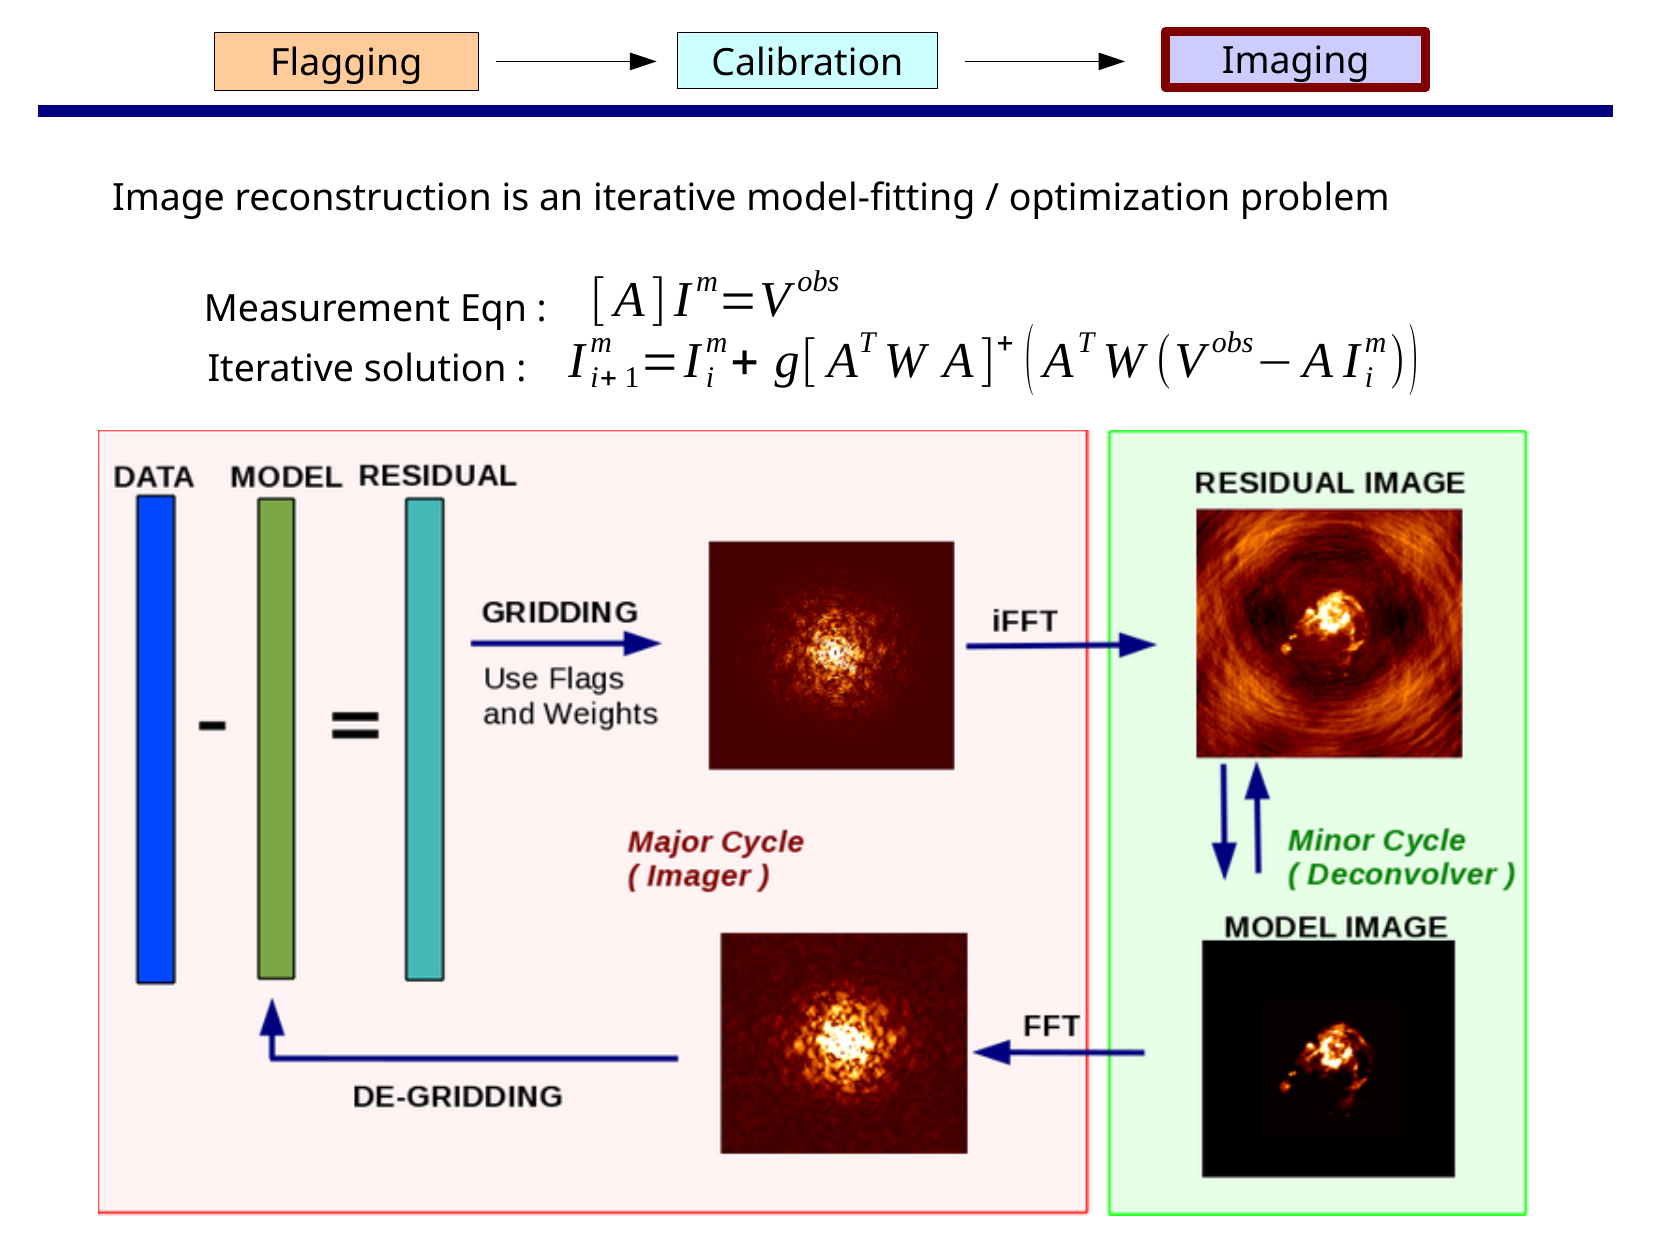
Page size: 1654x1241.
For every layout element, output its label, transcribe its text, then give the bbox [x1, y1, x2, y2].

text_box Iterative solution : [192, 334, 581, 405]
text_box Calibration [677, 32, 938, 89]
text_box Measurement Eqn : [189, 274, 579, 377]
text_box Imaging [1165, 31, 1426, 88]
text_box Image reconstruction is an iterative model-fitting / optimization problem [97, 163, 1613, 222]
text_box Flagging [214, 32, 479, 91]
picture [98, 430, 1538, 1216]
chart [552, 266, 1432, 399]
